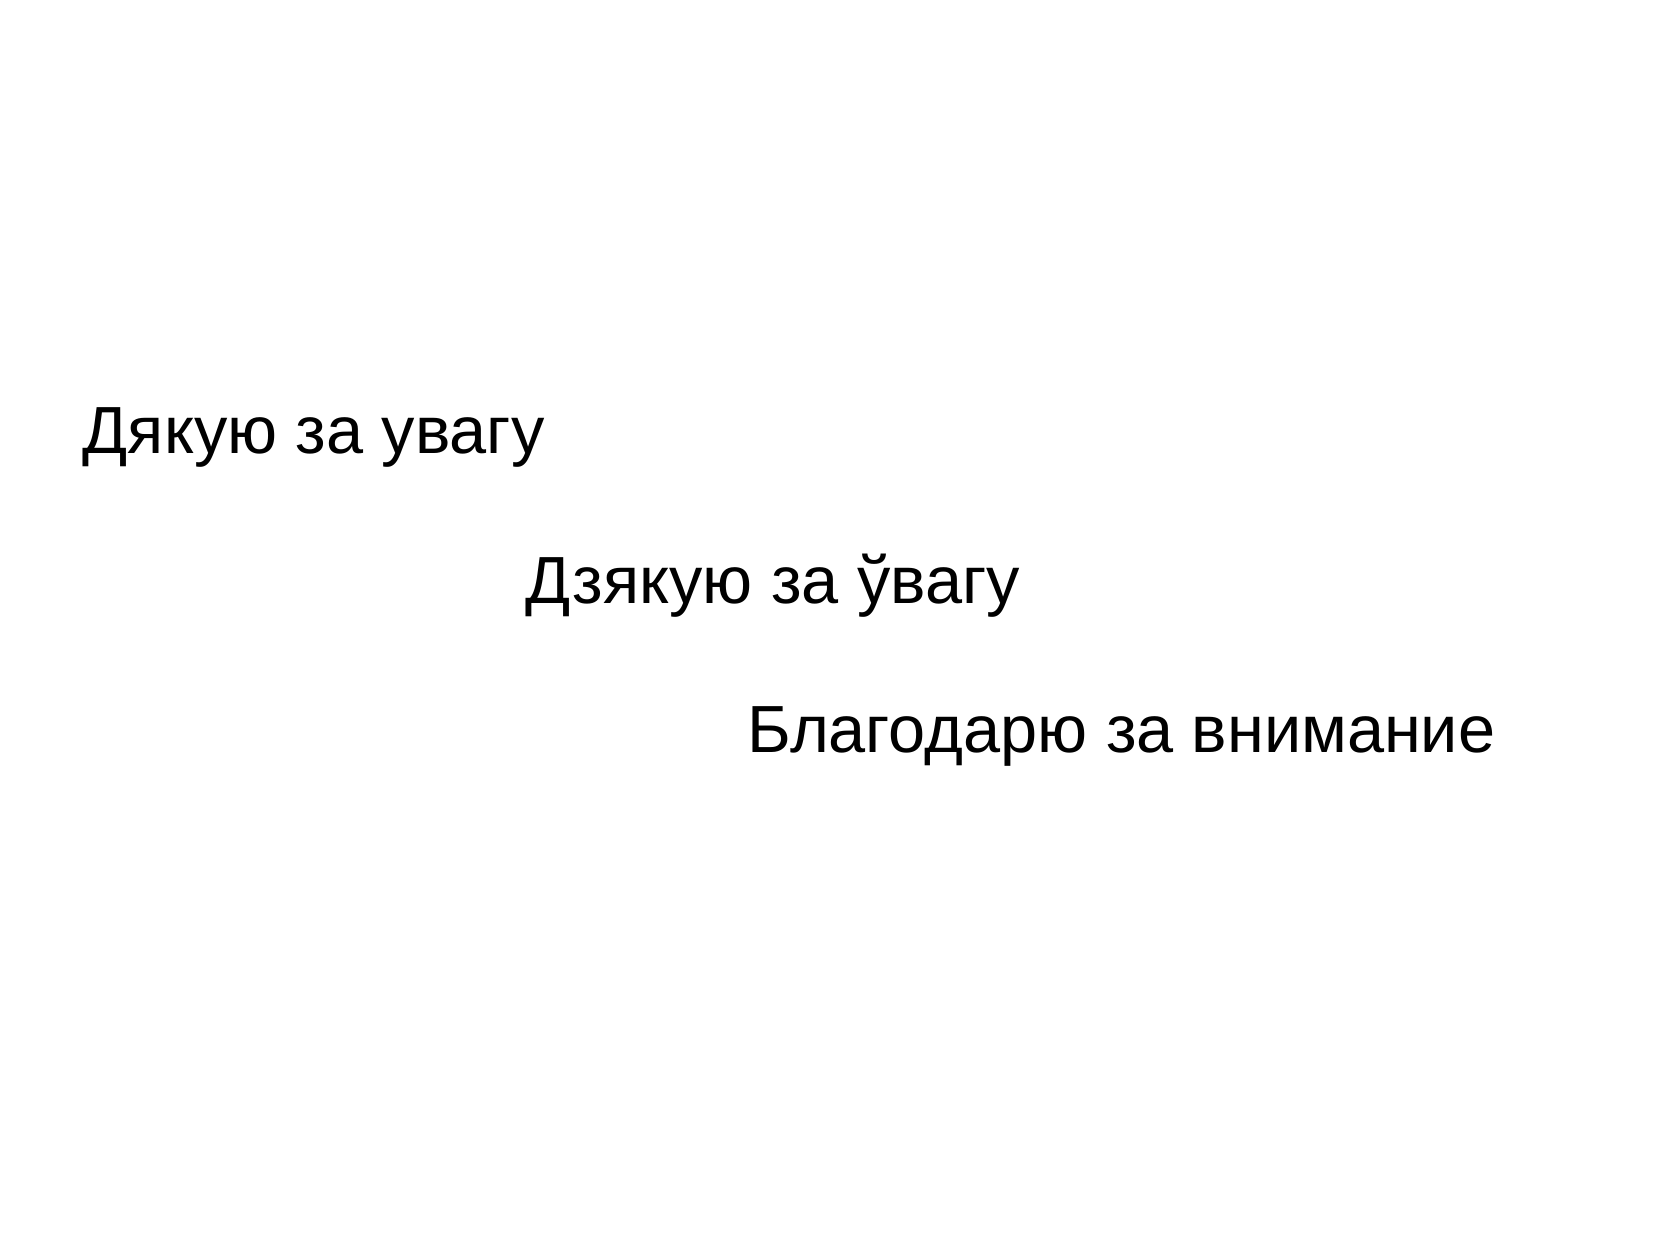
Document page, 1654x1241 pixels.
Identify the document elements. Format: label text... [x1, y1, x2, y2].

subtitle Дякую за увагу Дзякую за ўвагу Благодарю за внимание [82, 59, 1571, 1102]
